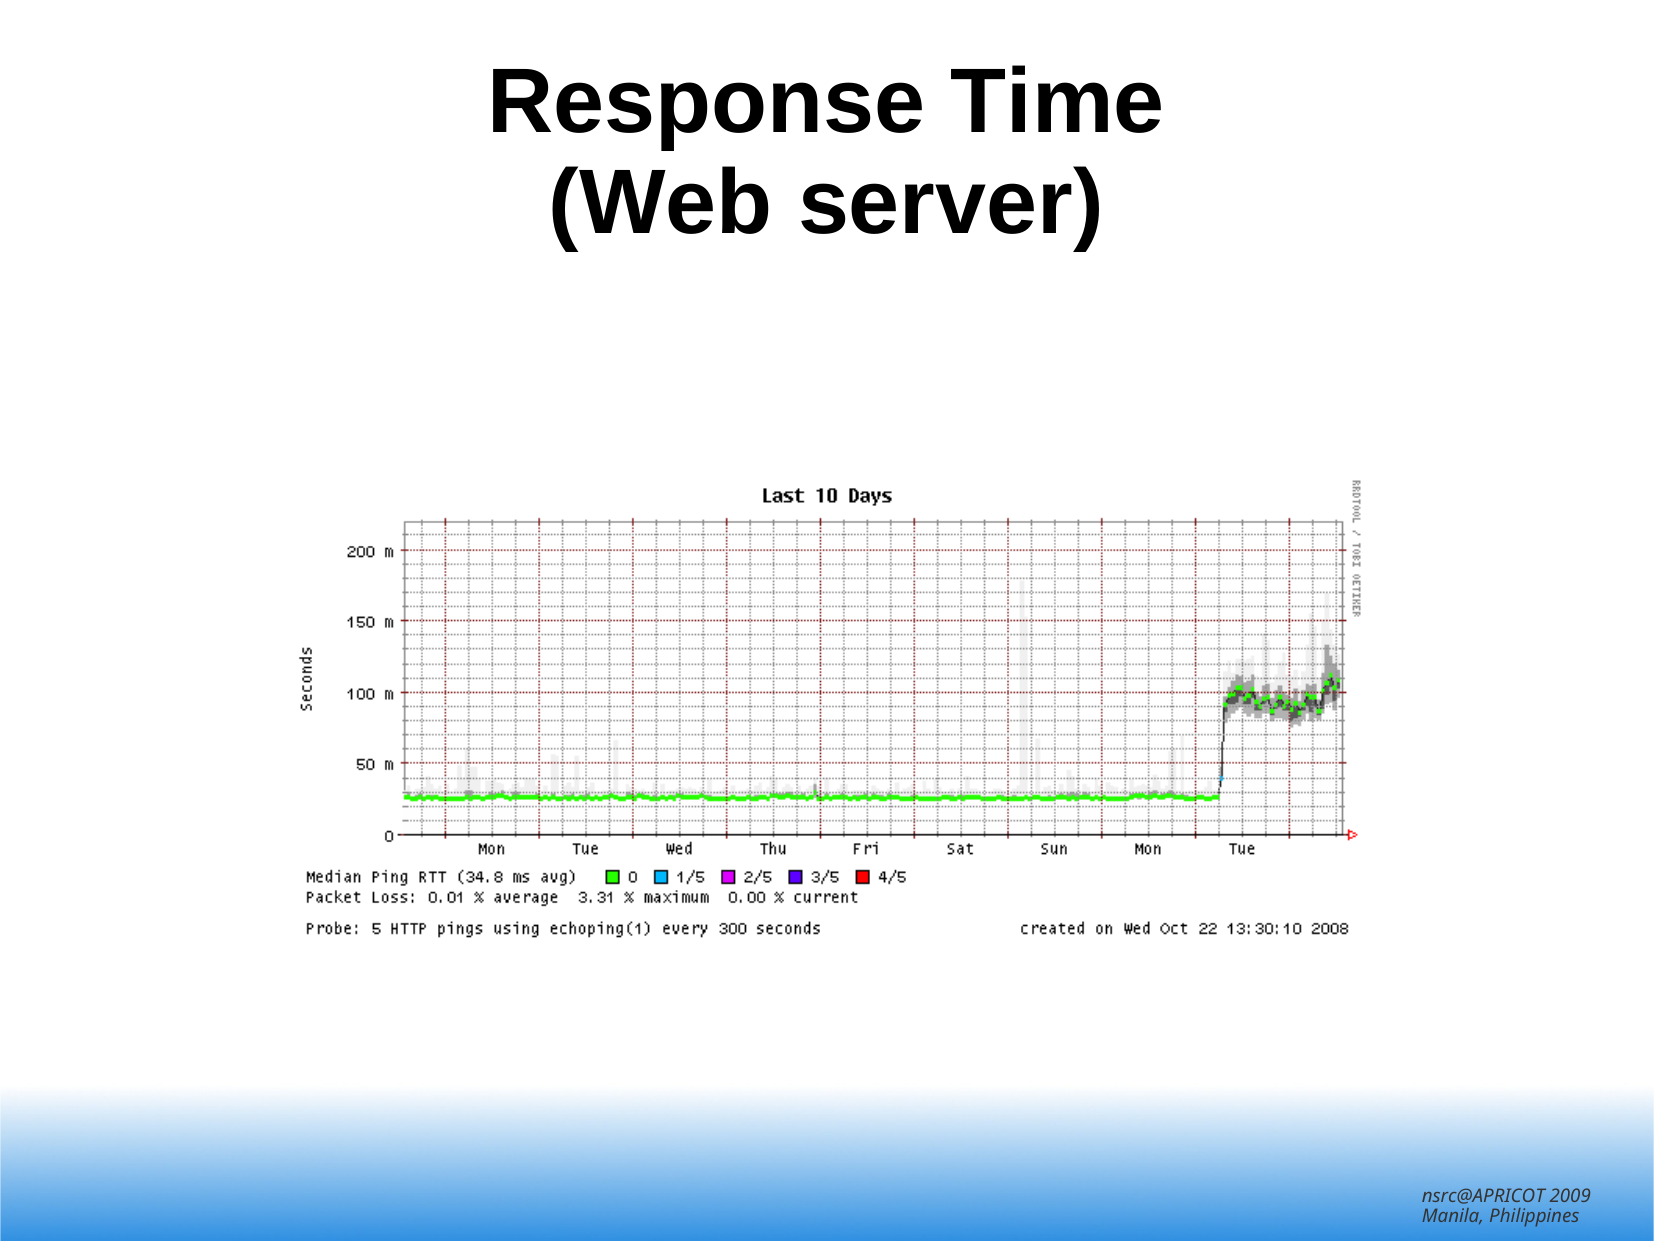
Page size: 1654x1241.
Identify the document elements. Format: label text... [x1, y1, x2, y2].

picture [0, 1083, 1654, 1241]
picture [287, 473, 1367, 951]
title Response Time (Web server) [82, 45, 1571, 260]
